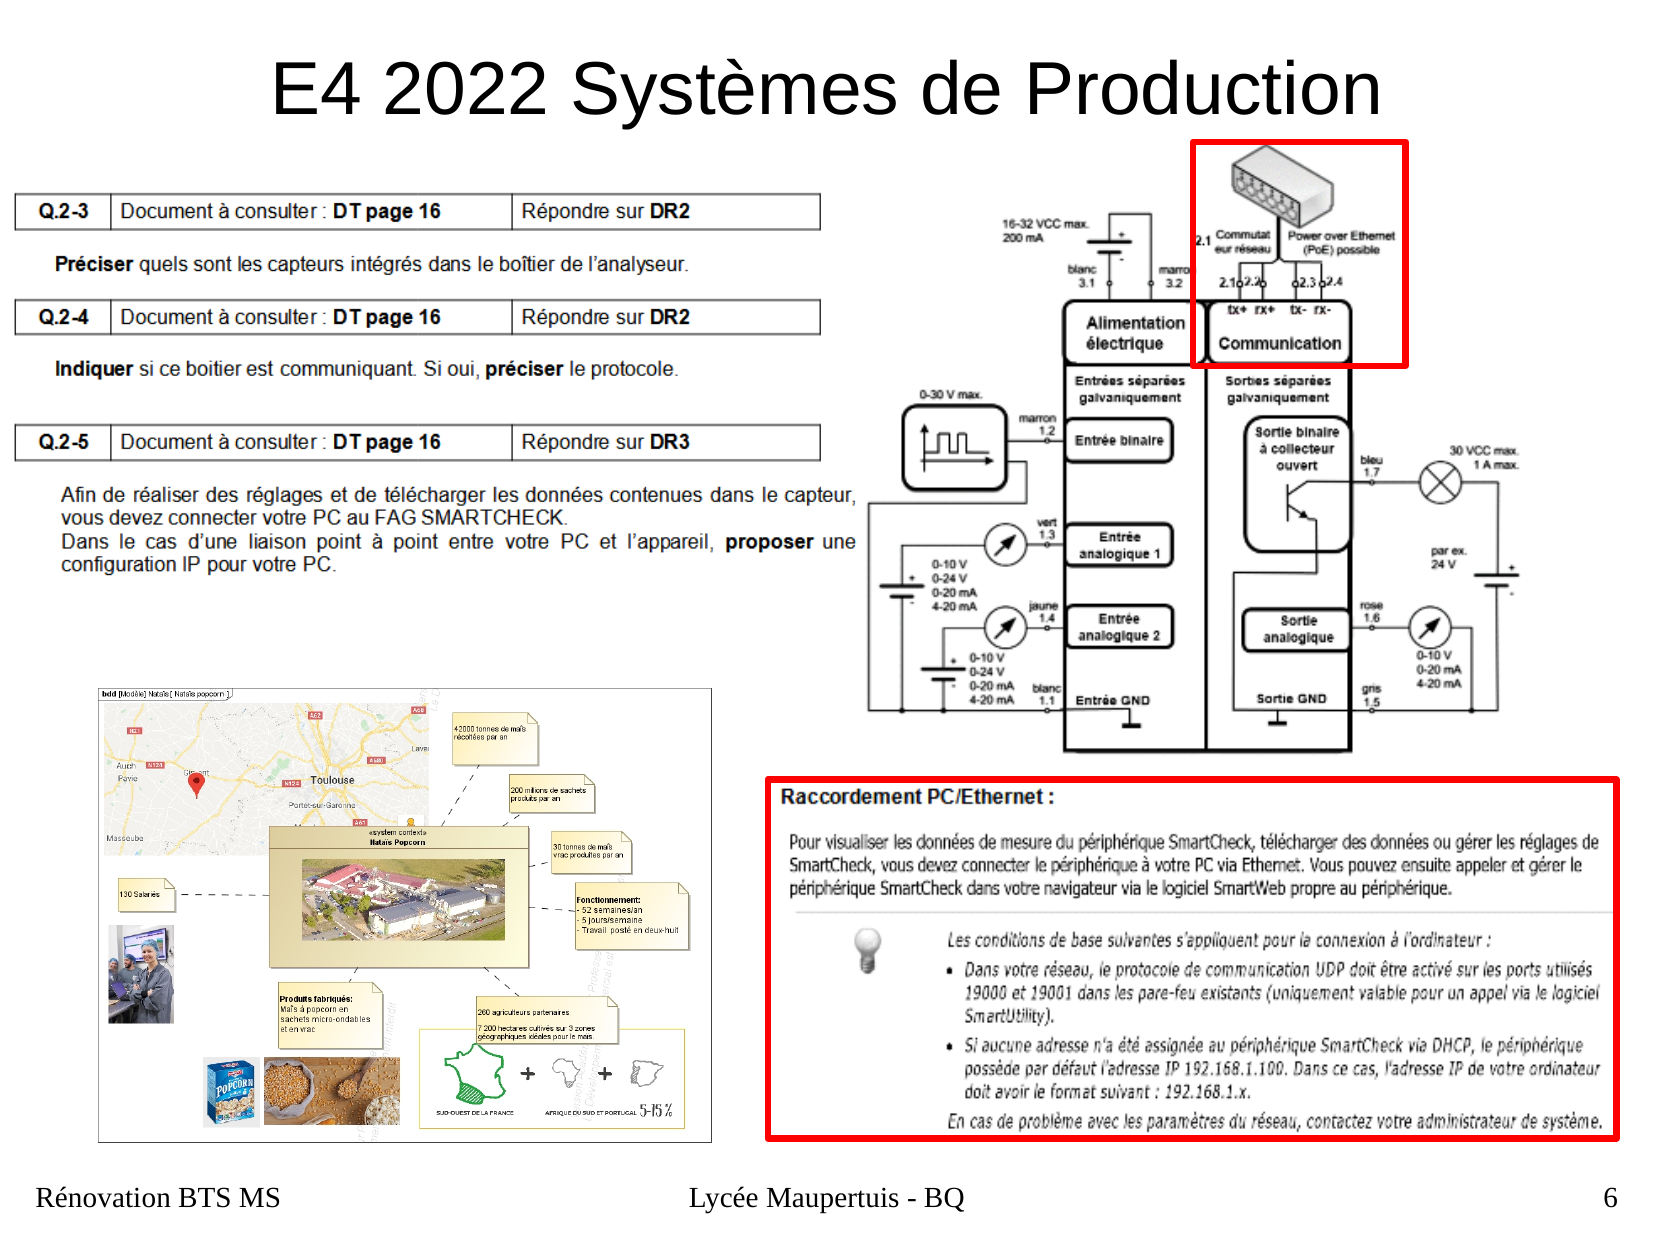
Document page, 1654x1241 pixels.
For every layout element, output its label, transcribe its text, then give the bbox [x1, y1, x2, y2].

title E4 2022 Systèmes de Production [35, 35, 1619, 142]
picture [94, 684, 721, 1152]
picture [11, 138, 1617, 776]
picture [779, 783, 1613, 1135]
